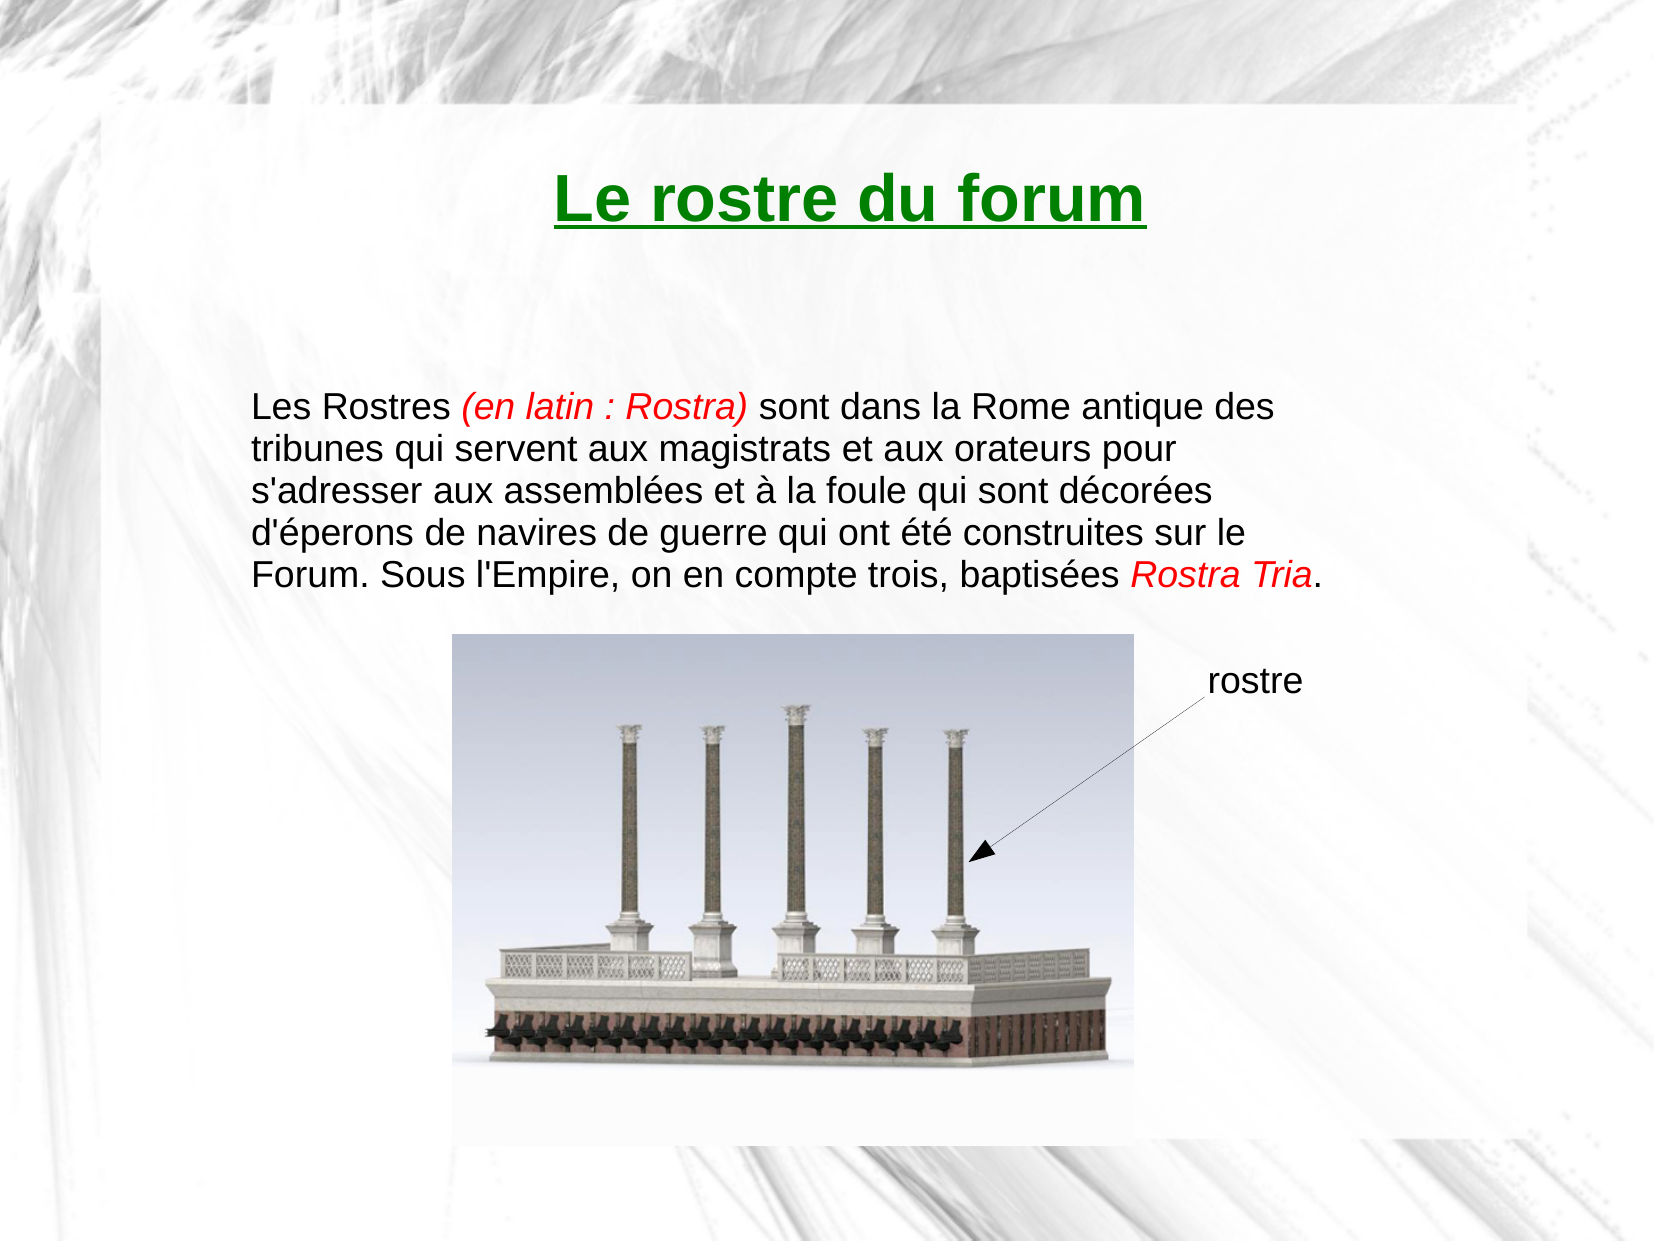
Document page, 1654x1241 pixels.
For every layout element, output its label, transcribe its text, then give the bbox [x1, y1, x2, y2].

text_box rostre [1192, 651, 1371, 709]
text_box Le rostre du forum [212, 153, 1489, 244]
text_box Les Rostres (en latin : Rostra) sont dans la Rome antique des tribunes qui servent aux magistrats et aux orateurs pour s'adresser aux assemblées et à la foule qui sont décorées d'éperons de navires de guerre qui ont été construites sur le Forum. Sous l'Empire, on en compte trois, baptisées Rostra Tria. [236, 377, 1371, 604]
picture [0, 0, 1654, 1241]
